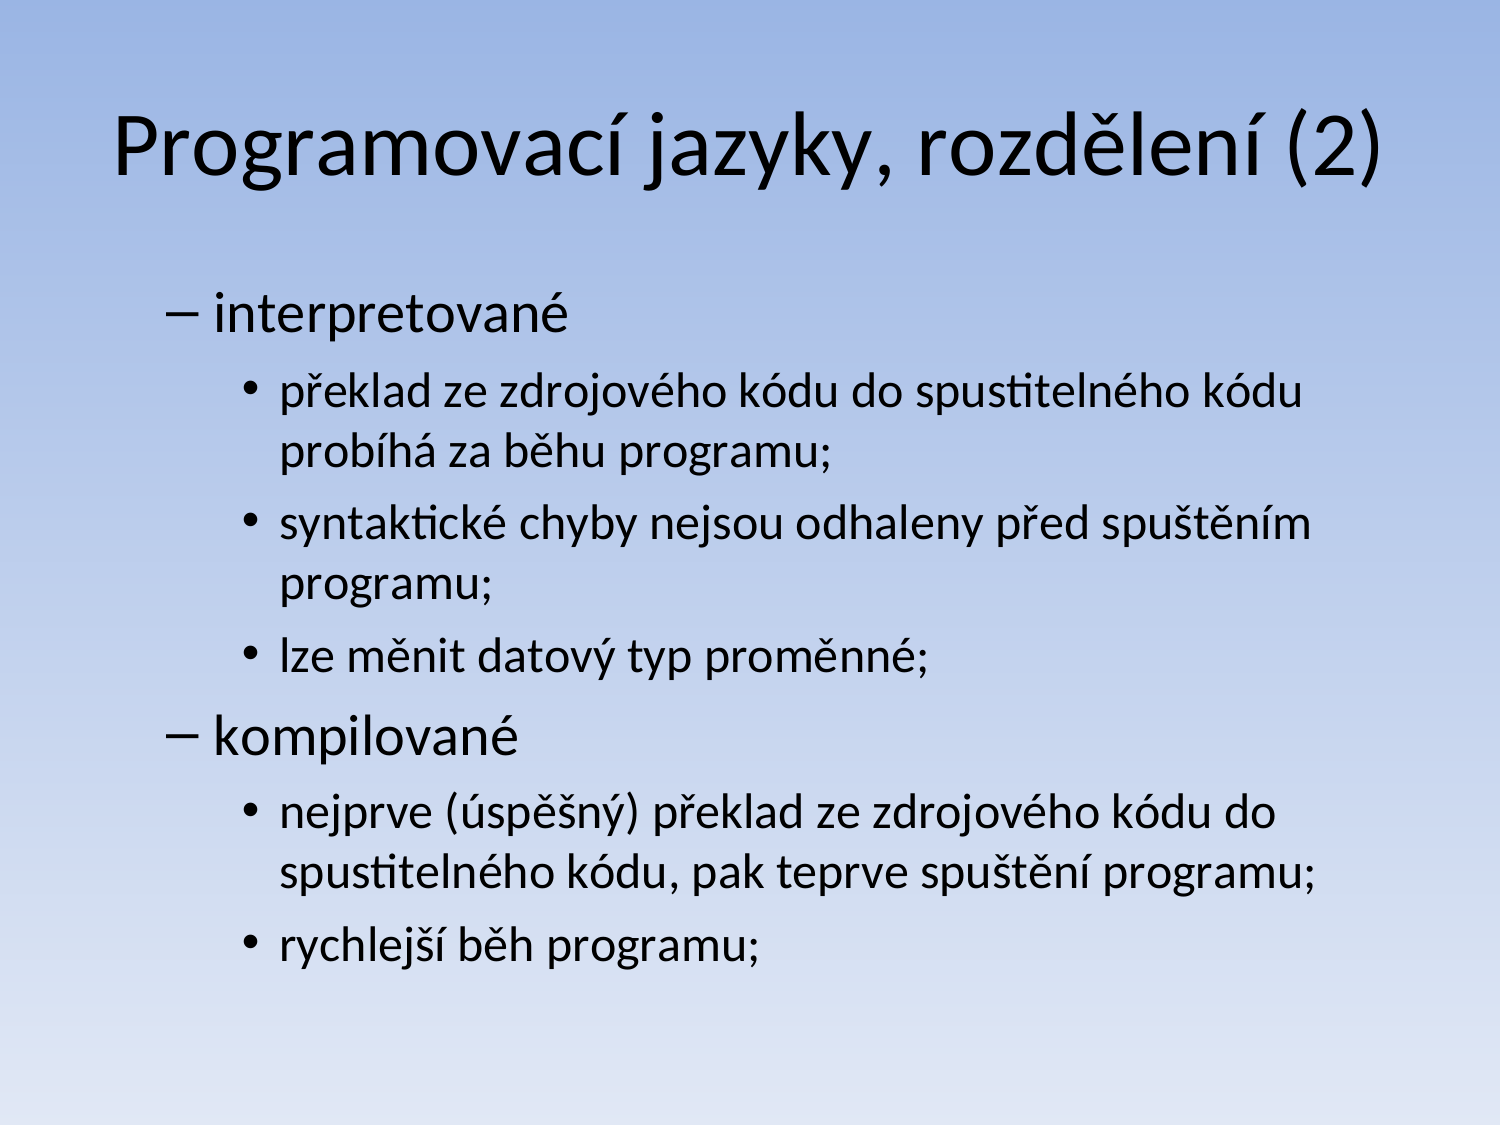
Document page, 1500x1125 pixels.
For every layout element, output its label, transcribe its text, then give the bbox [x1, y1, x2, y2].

title Programovací jazyky, rozdělení (2) [75, 45, 1426, 233]
list interpretované překlad ze zdrojového kódu do spustitelného kódu probíhá za běhu programu; syntaktické chyby nejsou odhaleny před spuštěním programu; lze měnit datový typ proměnné; kompilované nejprve (úspěšný) překlad ze zdrojového kódu do spustitelného kódu, pak teprve spuštění programu; rychlejší běh programu; [76, 267, 1427, 1010]
